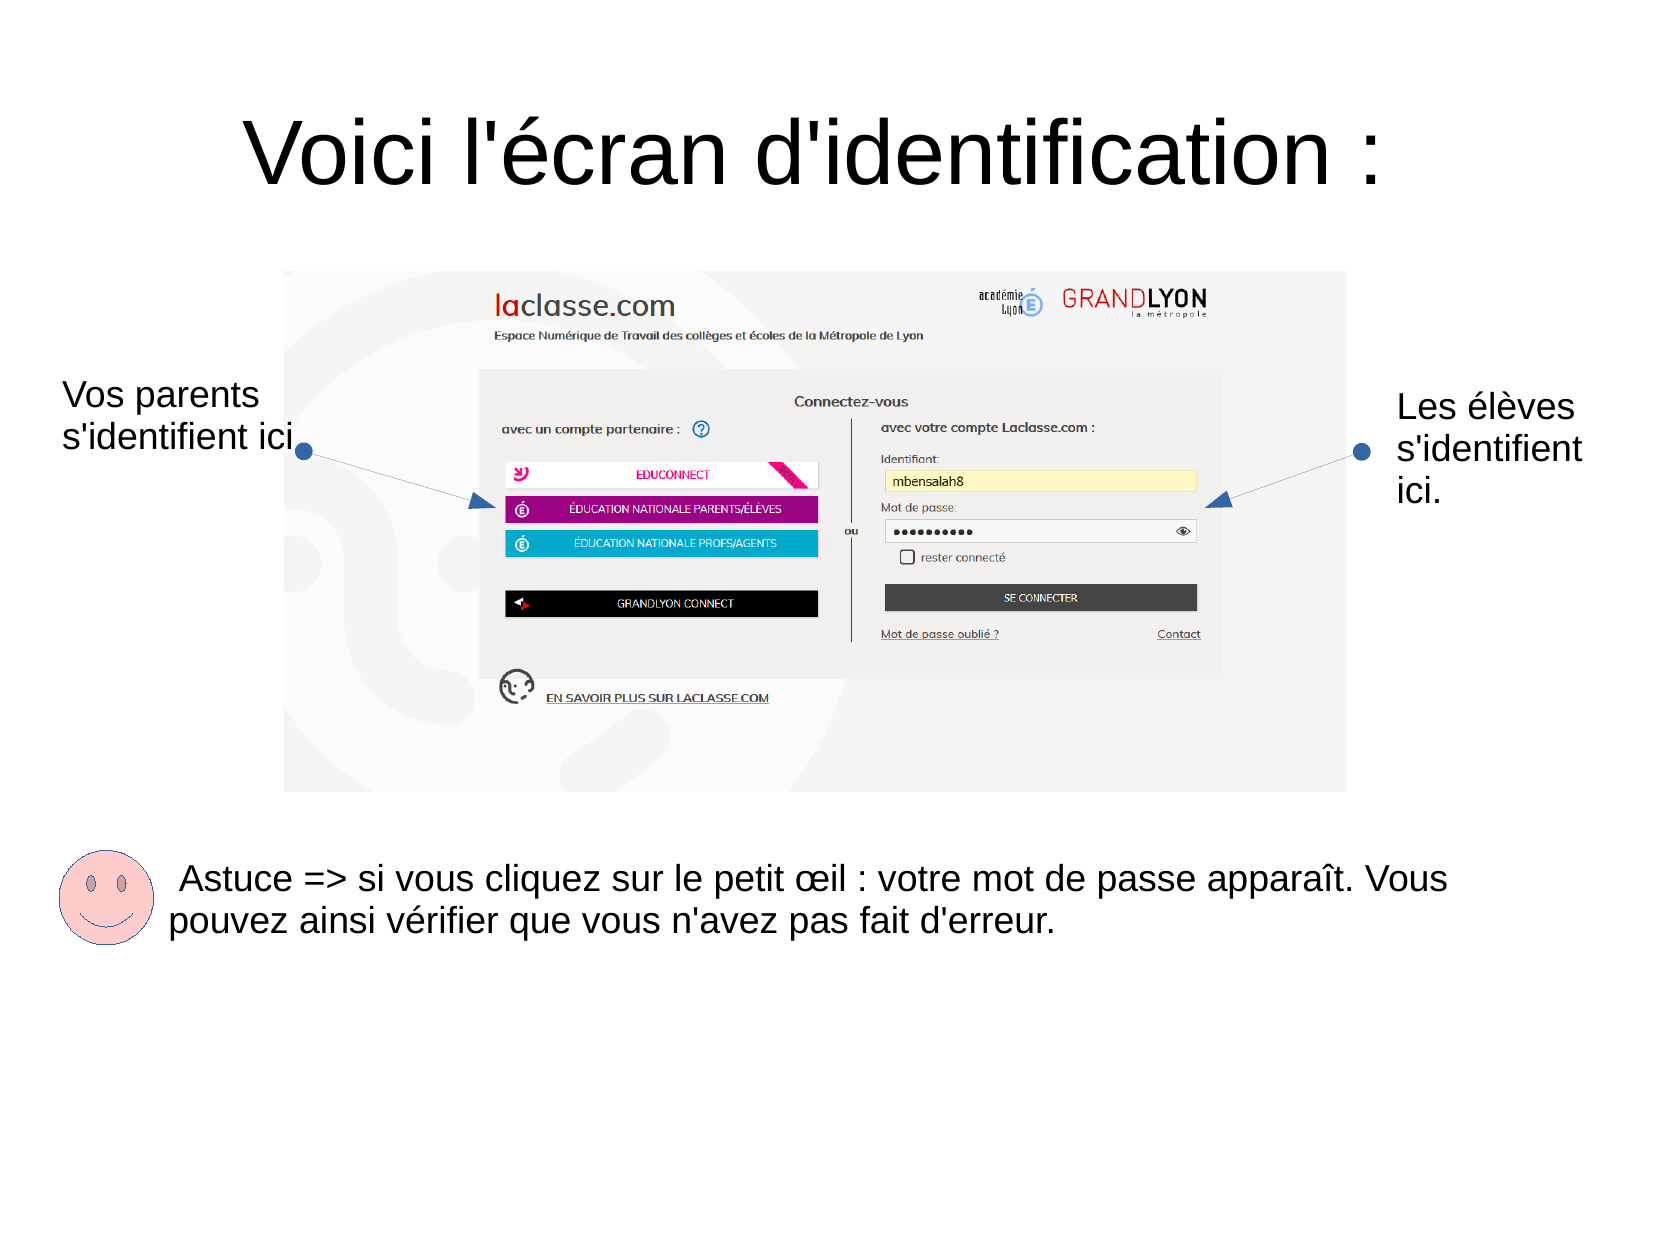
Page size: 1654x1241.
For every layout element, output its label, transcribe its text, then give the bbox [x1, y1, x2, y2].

text_box [59, 850, 154, 945]
title Voici l'écran d'identification : [82, 49, 1571, 257]
text_box Astuce => si vous cliquez sur le petit œil : votre mot de passe apparaît. Vous pouvez ainsi vérifier que vous n'avez pas fait d'erreur. [153, 850, 1571, 950]
text_box Les élèves s'identifient ici. [1381, 377, 1607, 519]
text_box Vos parents s'identifient ici [47, 366, 402, 465]
picture [283, 271, 1347, 792]
